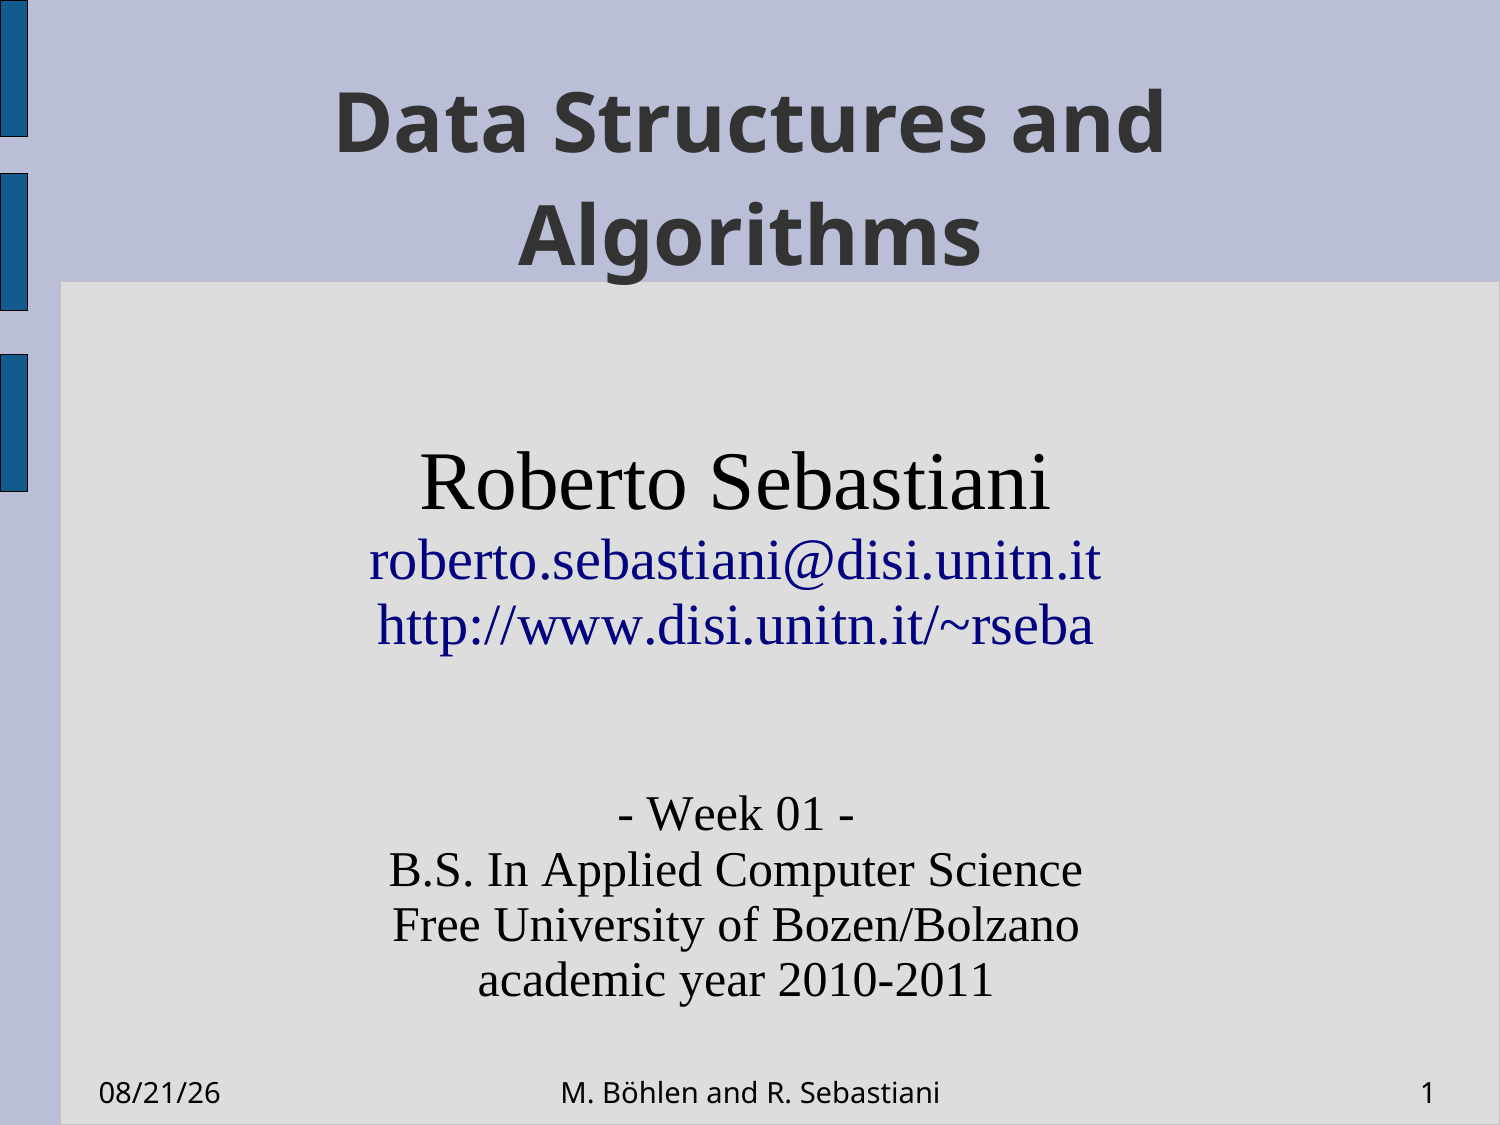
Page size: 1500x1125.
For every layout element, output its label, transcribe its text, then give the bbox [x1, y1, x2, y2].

title Data Structures and Algorithms [110, 82, 1392, 271]
subtitle Roberto Sebastiani roberto.sebastiani@disi.unitn.it http://www.disi.unitn.it/~rseba - Week 01 - B.S. In Applied Computer Science Free University of Bozen/Bolzano academic year 2010-2011 [95, 320, 1377, 1030]
